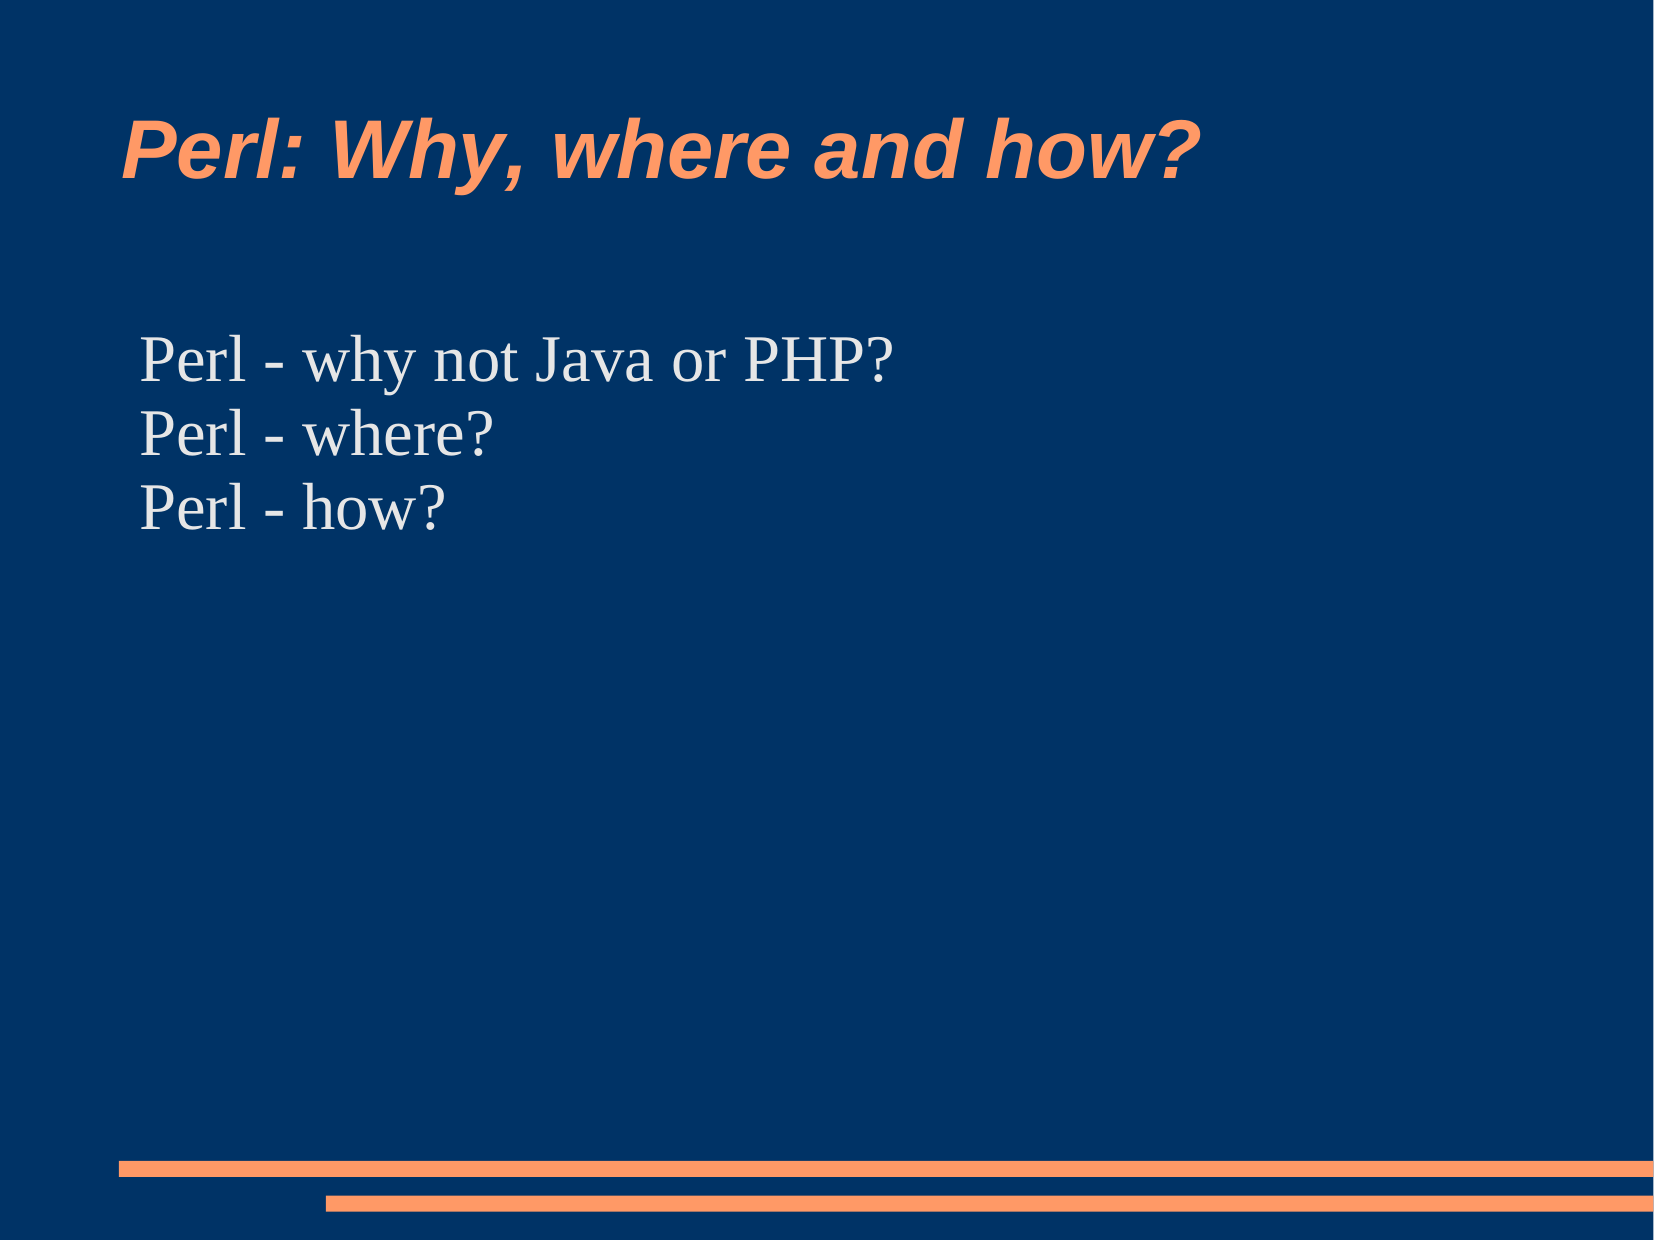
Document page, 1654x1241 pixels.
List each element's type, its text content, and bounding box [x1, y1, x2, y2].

list Perl - why not Java or PHP? Perl - where? Perl - how? [121, 322, 1561, 1118]
title Perl: Why, where and how? [121, 53, 1534, 247]
